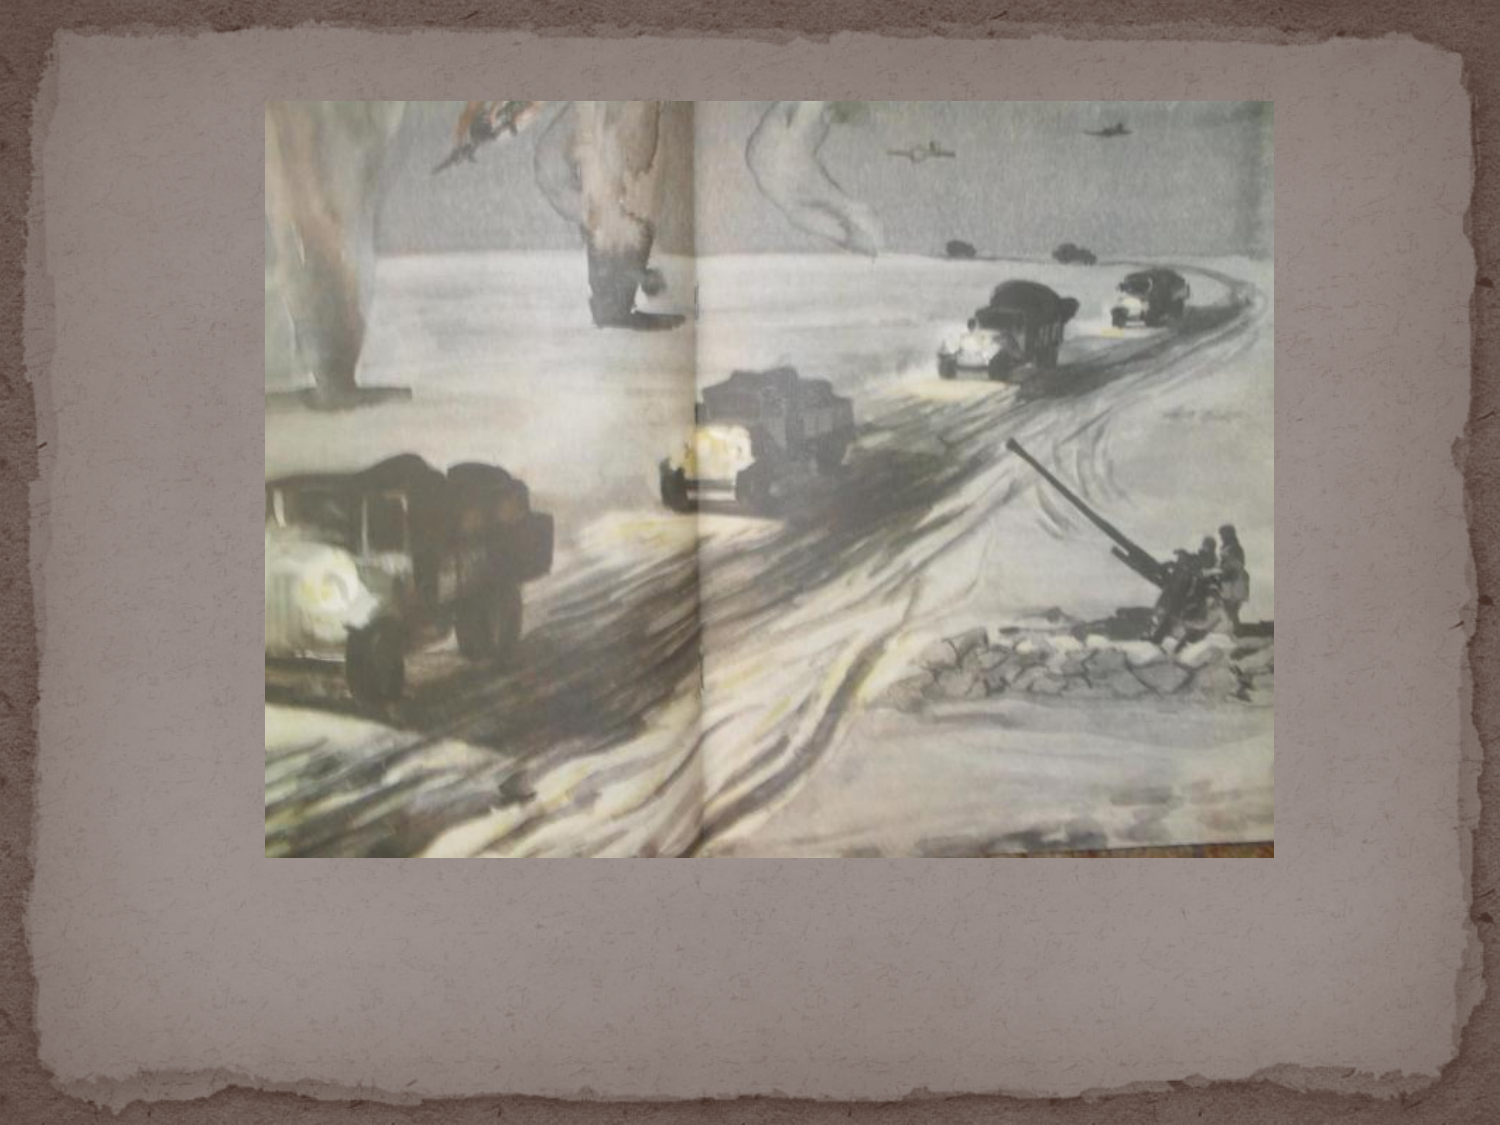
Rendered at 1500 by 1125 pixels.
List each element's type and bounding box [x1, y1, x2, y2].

picture [265, 101, 1274, 858]
